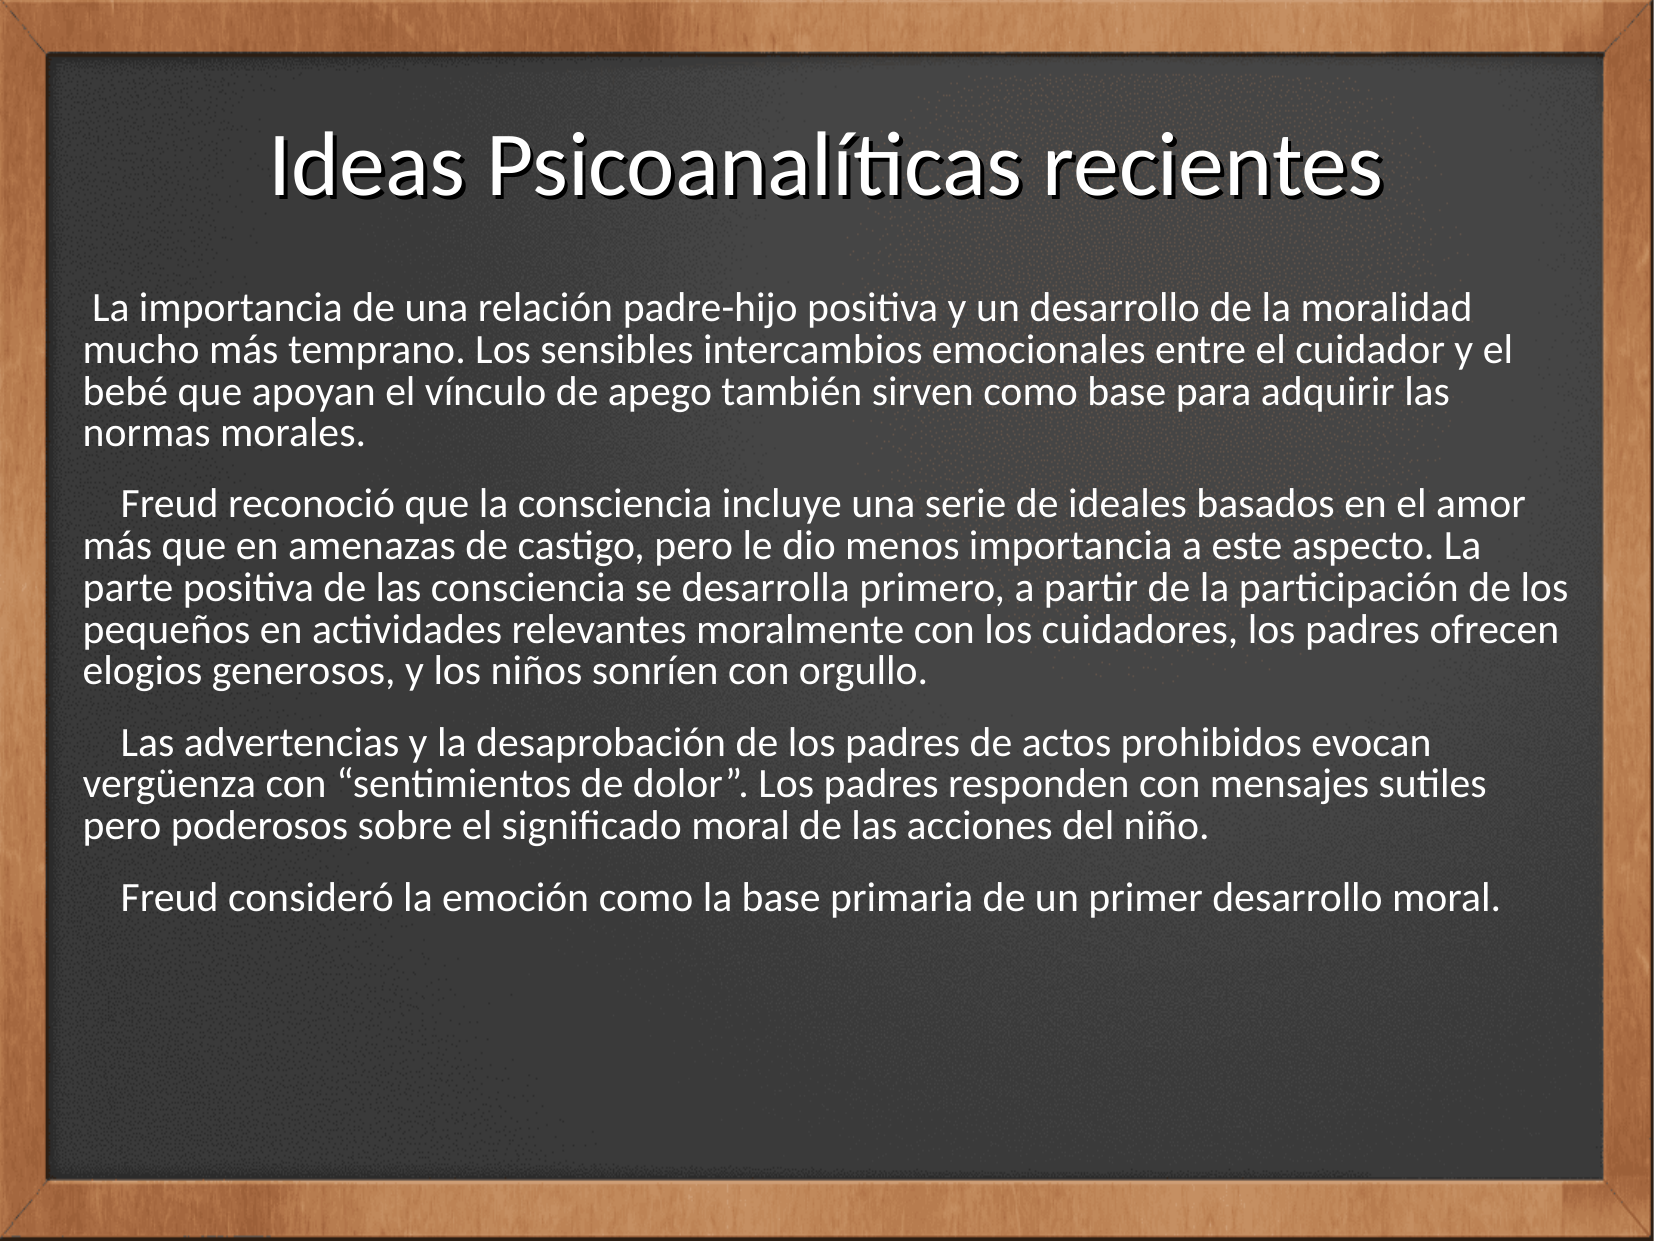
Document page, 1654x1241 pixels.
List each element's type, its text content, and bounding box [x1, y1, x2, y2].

list La importancia de una relación padre-hijo positiva y un desarrollo de la moralidad mucho más temprano. Los sensibles intercambios emocionales entre el cuidador y el bebé que apoyan el vínculo de apego también sirven como base para adquirir las normas morales. Freud reconoció que la consciencia incluye una serie de ideales basados en el amor más que en amenazas de castigo, pero le dio menos importancia a este aspecto. La parte positiva de las consciencia se desarrolla primero, a partir de la participación de los pequeños en actividades relevantes moralmente con los cuidadores, los padres ofrecen elogios generosos, y los niños sonríen con orgullo. Las advertencias y la desaprobación de los padres de actos prohibidos evocan vergüenza con “sentimientos de dolor”. Los padres responden con mensajes sutiles pero poderosos sobre el significado moral de las acciones del niño. Freud consideró la emoción como la base primaria de un primer desarrollo moral. [82, 290, 1571, 1123]
title Ideas Psicoanalíticas recientes [82, 88, 1571, 257]
picture [0, 0, 1654, 1241]
